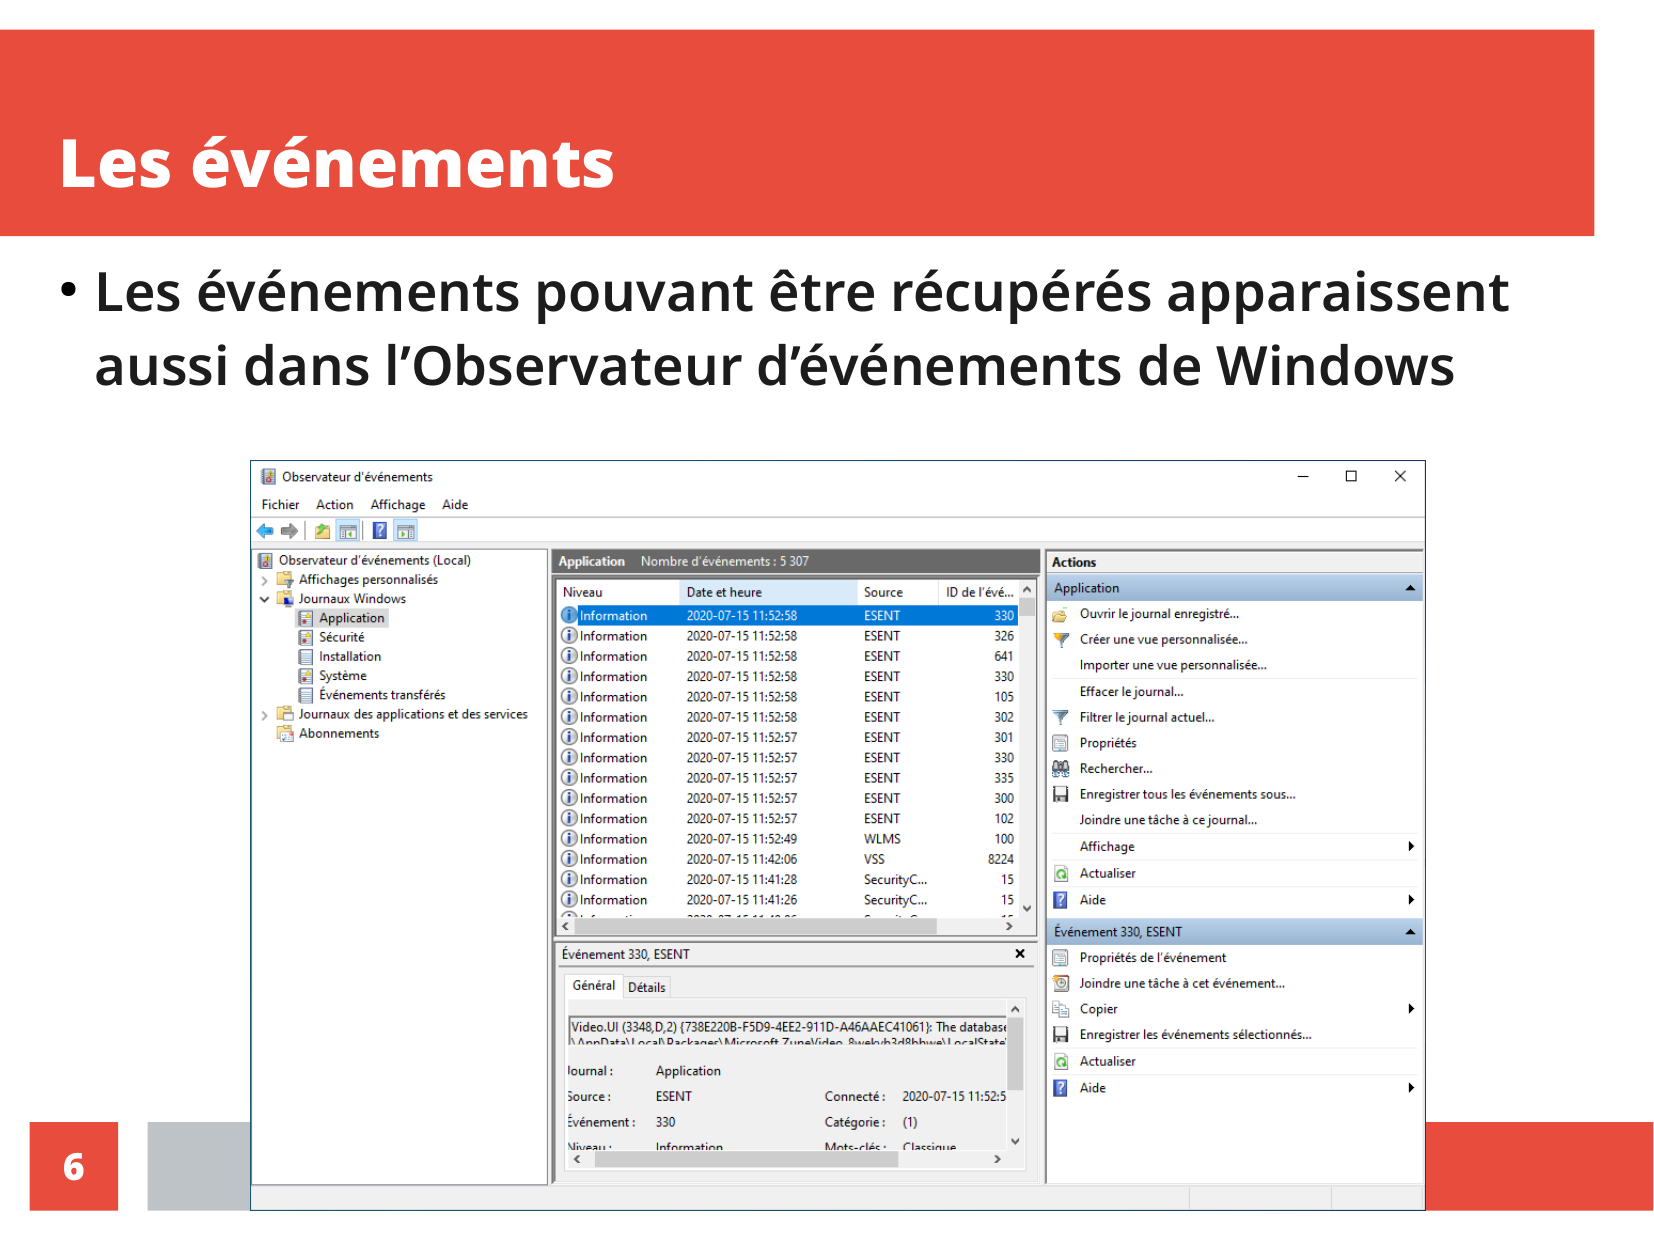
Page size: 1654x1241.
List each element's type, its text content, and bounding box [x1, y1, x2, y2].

list Les événements pouvant être récupérés apparaissent aussi dans l’Observateur d’événements de Windows [59, 253, 1565, 449]
title Les événements [59, 59, 1595, 207]
picture [250, 460, 1426, 1211]
